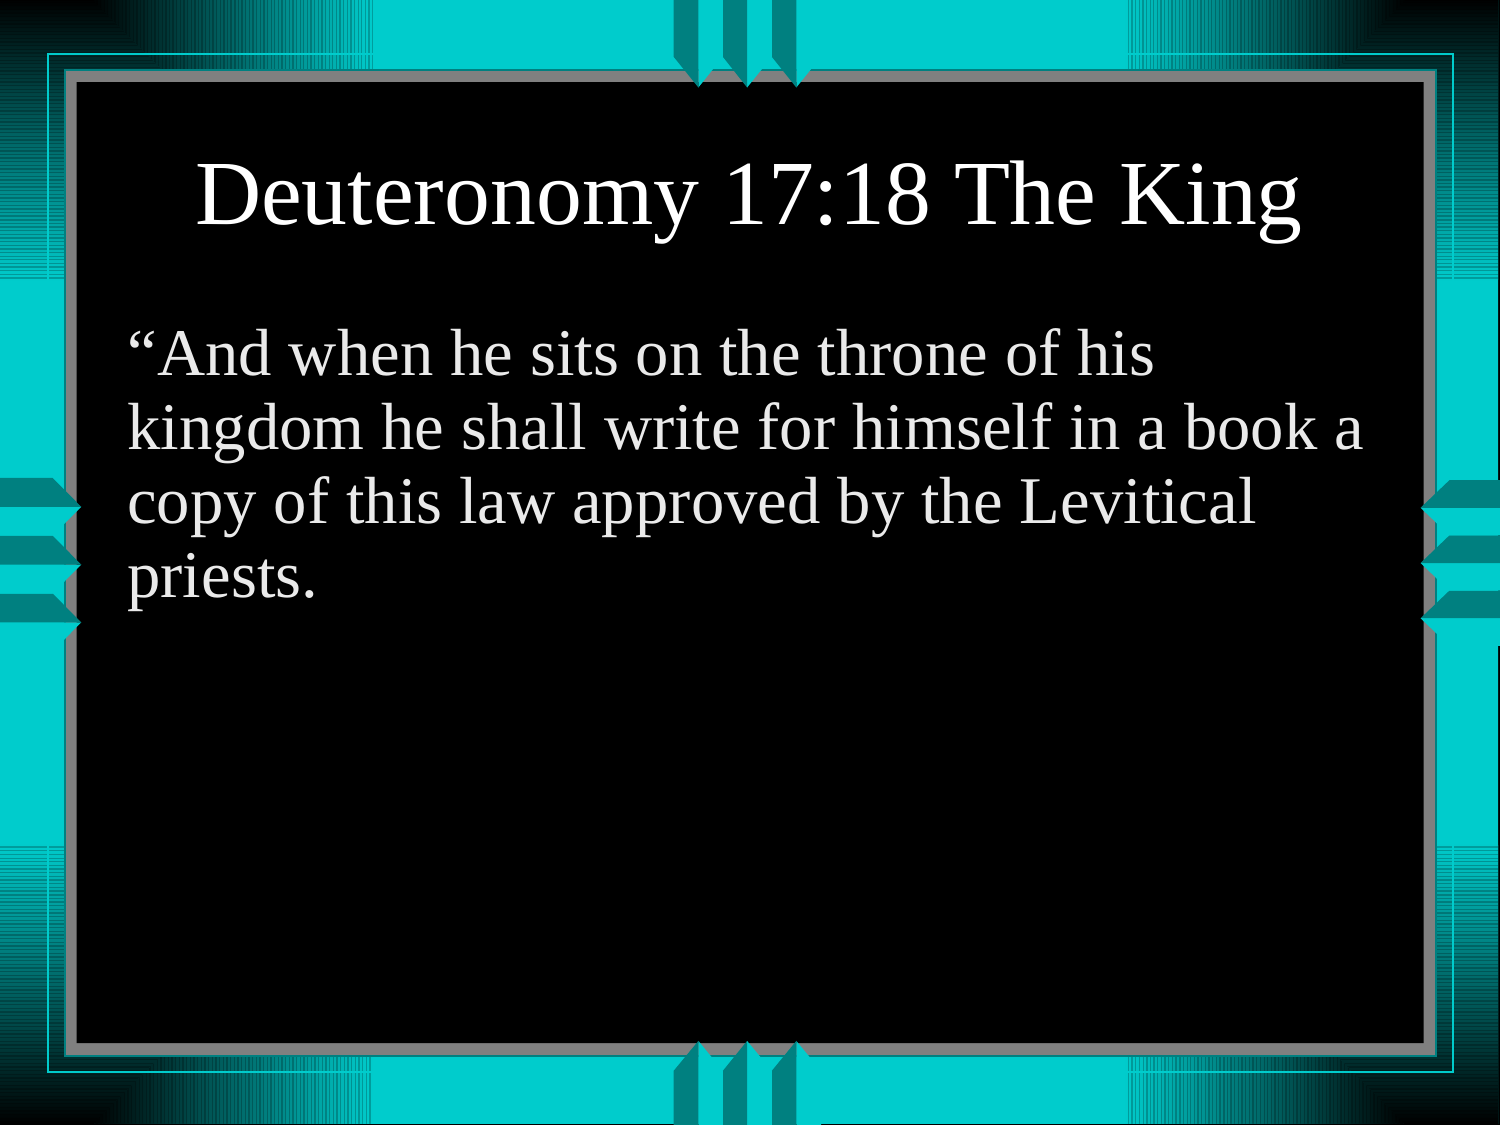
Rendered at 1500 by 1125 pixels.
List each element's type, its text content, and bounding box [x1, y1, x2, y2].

title Deuteronomy 17:18 The King [112, 99, 1388, 288]
text_box “And when he sits on the throne of his kingdom he shall write for himself in a book a copy of this law approved by the Levitical priests. [112, 308, 1388, 923]
